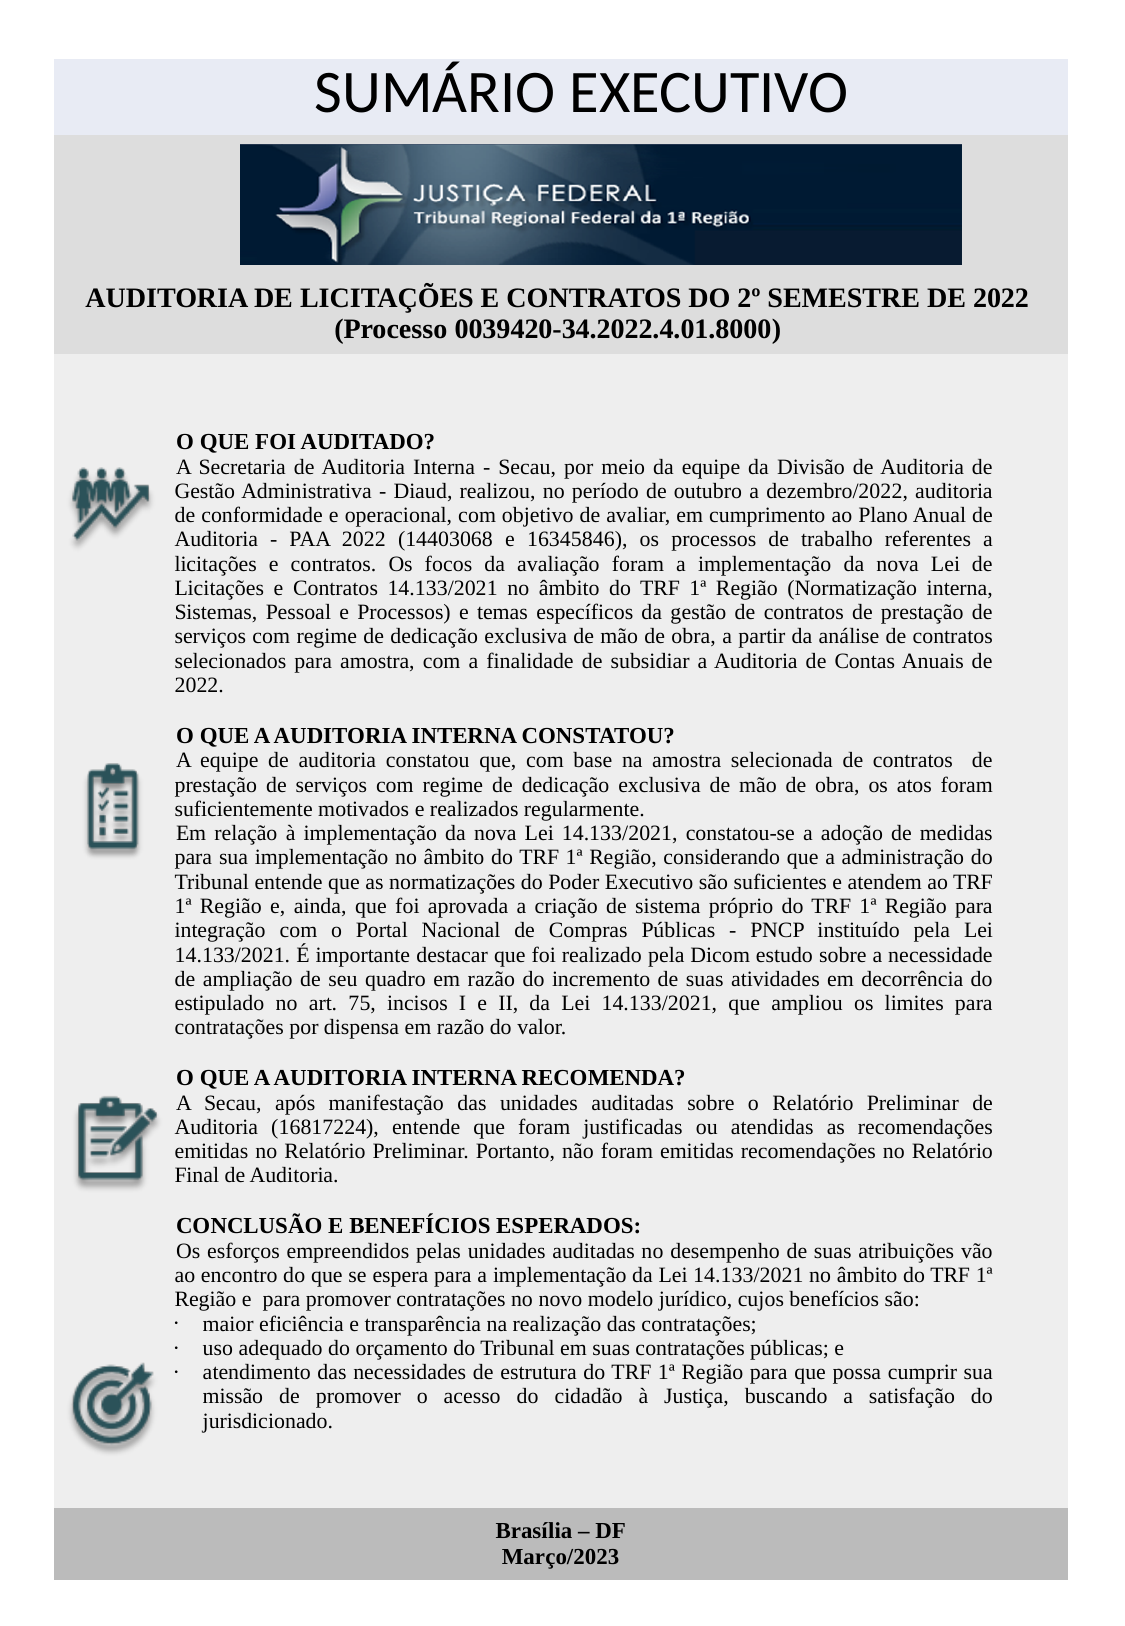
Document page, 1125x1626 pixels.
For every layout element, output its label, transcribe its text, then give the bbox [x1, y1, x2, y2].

table_cell O QUE FOI AUDITADO? A Secretaria de Auditoria Interna - Secau, por meio da equipe da Divisão de Auditoria de Gestão Administrativa - Diaud, realizou, no período de outubro a dezembro/2022, auditoria de conformidade e operacional, com objetivo de avaliar, em cumprimento ao Plano Anual de Auditoria - PAA 2022 (14403068 e 16345846), os processos de trabalho referentes a licitações e contratos. Os focos da avaliação foram a implementação da nova Lei de Licitações e Contratos 14.133/2021 no âmbito do TRF 1ª Região (Normatização interna, Sistemas, Pessoal e Processos) e temas específicos da gestão de contratos de prestação de serviços com regime de dedicação exclusiva de mão de obra, a partir da análise de contratos selecionados para amostra, com a finalidade de subsidiar a Auditoria de Contas Anuais de 2022. O QUE A AUDITORIA INTERNA CONSTATOU? A equipe de auditoria constatou que, com base na amostra selecionada de contratos de prestação de serviços com regime de dedicação exclusiva de mão de obra, os atos foram suficientemente motivados e realizados regularmente. Em relação à implementação da nova Lei 14.133/2021, constatou-se a adoção de medidas para sua implementação no âmbito do TRF 1ª Região, considerando que a administração do Tribunal entende que as normatizações do Poder Executivo são suficientes e atendem ao TRF 1ª Região e, ainda, que foi aprovada a criação de sistema próprio do TRF 1ª Região para integração com o Portal Nacional de Compras Públicas - PNCP instituído pela Lei 14.133/2021. É importante destacar que foi realizado pela Dicom estudo sobre a necessidade de ampliação de seu quadro em razão do incremento de suas atividades em decorrência do estipulado no art. 75, incisos I e II, da Lei 14.133/2021, que ampliou os limites para contratações por dispensa em razão do valor. O QUE A AUDITORIA INTERNA RECOMENDA? A Secau, após manifestação das unidades auditadas sobre o Relatório Preliminar de Auditoria (16817224), entende que foram justificadas ou atendidas as recomendações emitidas no Relatório Preliminar. Portanto, não foram emitidas recomendações no Relatório Final de Auditoria. CONCLUSÃO E BENEFÍCIOS ESPERADOS: Os esforços empreendidos pelas unidades auditadas no desempenho de suas atribuições vão ao encontro do que se espera para a implementação da Lei 14.133/2021 no âmbito do TRF 1ª Região e para promover contratações no novo modelo jurídico, cujos benefícios são: maior eficiência e transparência na realização das contratações; uso adequado do orçamento do Tribunal em suas contratações públicas; e atendimento das necessidades de estrutura do TRF 1ª Região para que possa cumprir sua missão de promover o acesso do cidadão à Justiça, buscando a satisfação do jurisdicionado. [142, 354, 1027, 1508]
table_header SUMÁRIO EXECUTIVO [54, 59, 1068, 135]
picture [54, 1086, 173, 1205]
table_cell AUDITORIA DE LICITAÇÕES E CONTRATOS DO 2º SEMESTRE DE 2022 (Processo 0039420-34.2022.4.01.8000) [54, 135, 1068, 354]
picture [57, 450, 165, 569]
table_cell [54, 1470, 142, 1508]
table_cell [1027, 354, 1068, 1508]
picture [66, 753, 160, 872]
picture [54, 1351, 173, 1470]
picture [240, 144, 962, 265]
table_cell [54, 354, 142, 1086]
table_cell [54, 1205, 142, 1351]
table_cell Brasília – DF Março/2023 [54, 1508, 1068, 1580]
